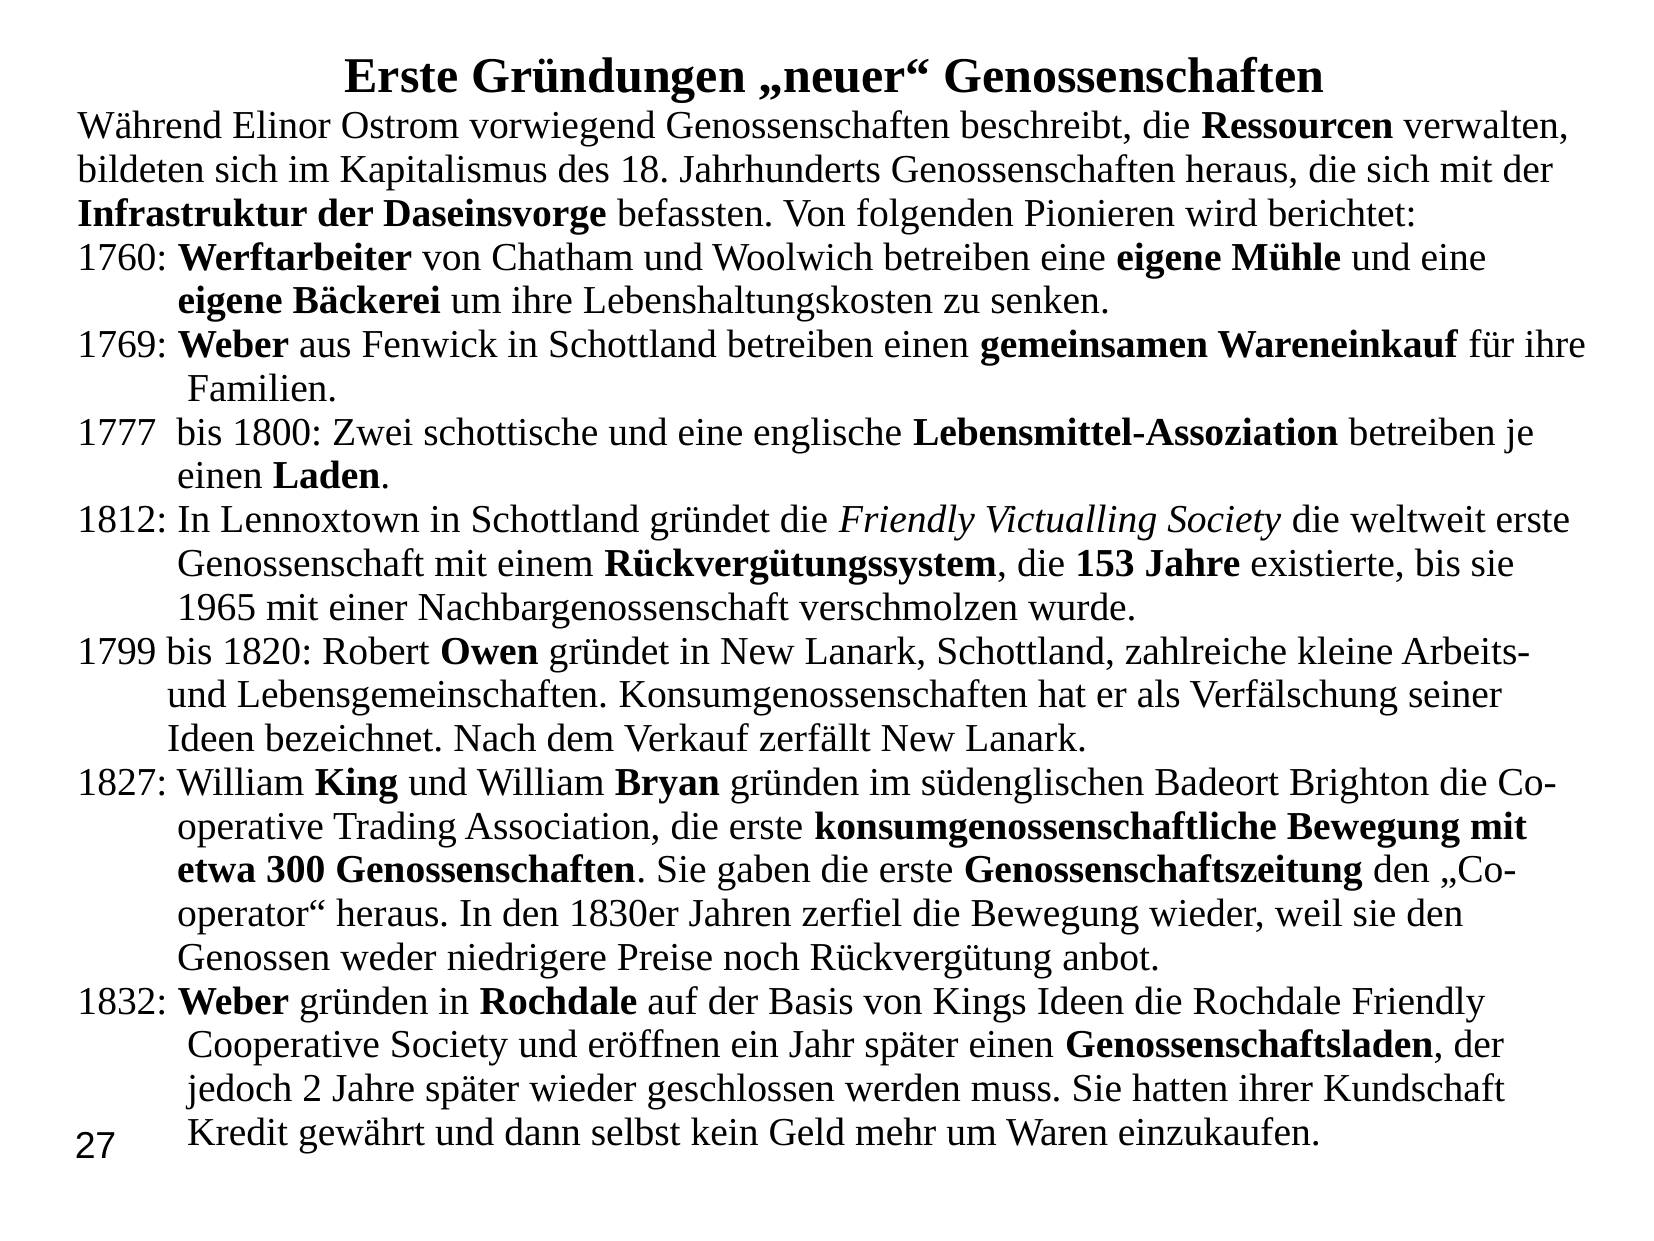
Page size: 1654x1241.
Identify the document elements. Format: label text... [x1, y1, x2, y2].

text_box <Nummer> [60, 1117, 278, 1188]
text_box Erste Gründungen „neuer“ Genossenschaften Während Elinor Ostrom vorwiegend Genossenschaften beschreibt, die Ressourcen verwalten, bildeten sich im Kapitalismus des 18. Jahrhunderts Genossenschaften heraus, die sich mit der Infrastruktur der Daseinsvorge befassten. Von folgenden Pionieren wird berichtet: 1760: Werftarbeiter von Chatham und Woolwich betreiben eine eigene Mühle und eine eigene Bäckerei um ihre Lebenshaltungskosten zu senken. 1769: Weber aus Fenwick in Schottland betreiben einen gemeinsamen Wareneinkauf für ihre Familien. 1777 bis 1800: Zwei schottische und eine englische Lebensmittel-Assoziation betreiben je einen Laden. 1812: In Lennoxtown in Schottland gründet die Friendly Victualling Society die weltweit erste Genossenschaft mit einem Rückvergütungssystem, die 153 Jahre existierte, bis sie 1965 mit einer Nachbargenossenschaft verschmolzen wurde. 1799 bis 1820: Robert Owen gründet in New Lanark, Schottland, zahlreiche kleine Arbeits- und Lebensgemeinschaften. Konsumgenossenschaften hat er als Verfälschung seiner Ideen bezeichnet. Nach dem Verkauf zerfällt New Lanark. 1827: William King und William Bryan gründen im südenglischen Badeort Brighton die Co- operative Trading Association, die erste konsumgenossenschaftliche Bewegung mit etwa 300 Genossenschaften. Sie gaben die erste Genossenschaftszeitung den „Co- operator“ heraus. In den 1830er Jahren zerfiel die Bewegung wieder, weil sie den Genossen weder niedrigere Preise noch Rückvergütung anbot. 1832: Weber gründen in Rochdale auf der Basis von Kings Ideen die Rochdale Friendly Cooperative Society und eröffnen ein Jahr später einen Genossenschaftsladen, der jedoch 2 Jahre später wieder geschlossen werden muss. Sie hatten ihrer Kundschaft Kredit gewährt und dann selbst kein Geld mehr um Waren einzukaufen. [62, 41, 1607, 1162]
